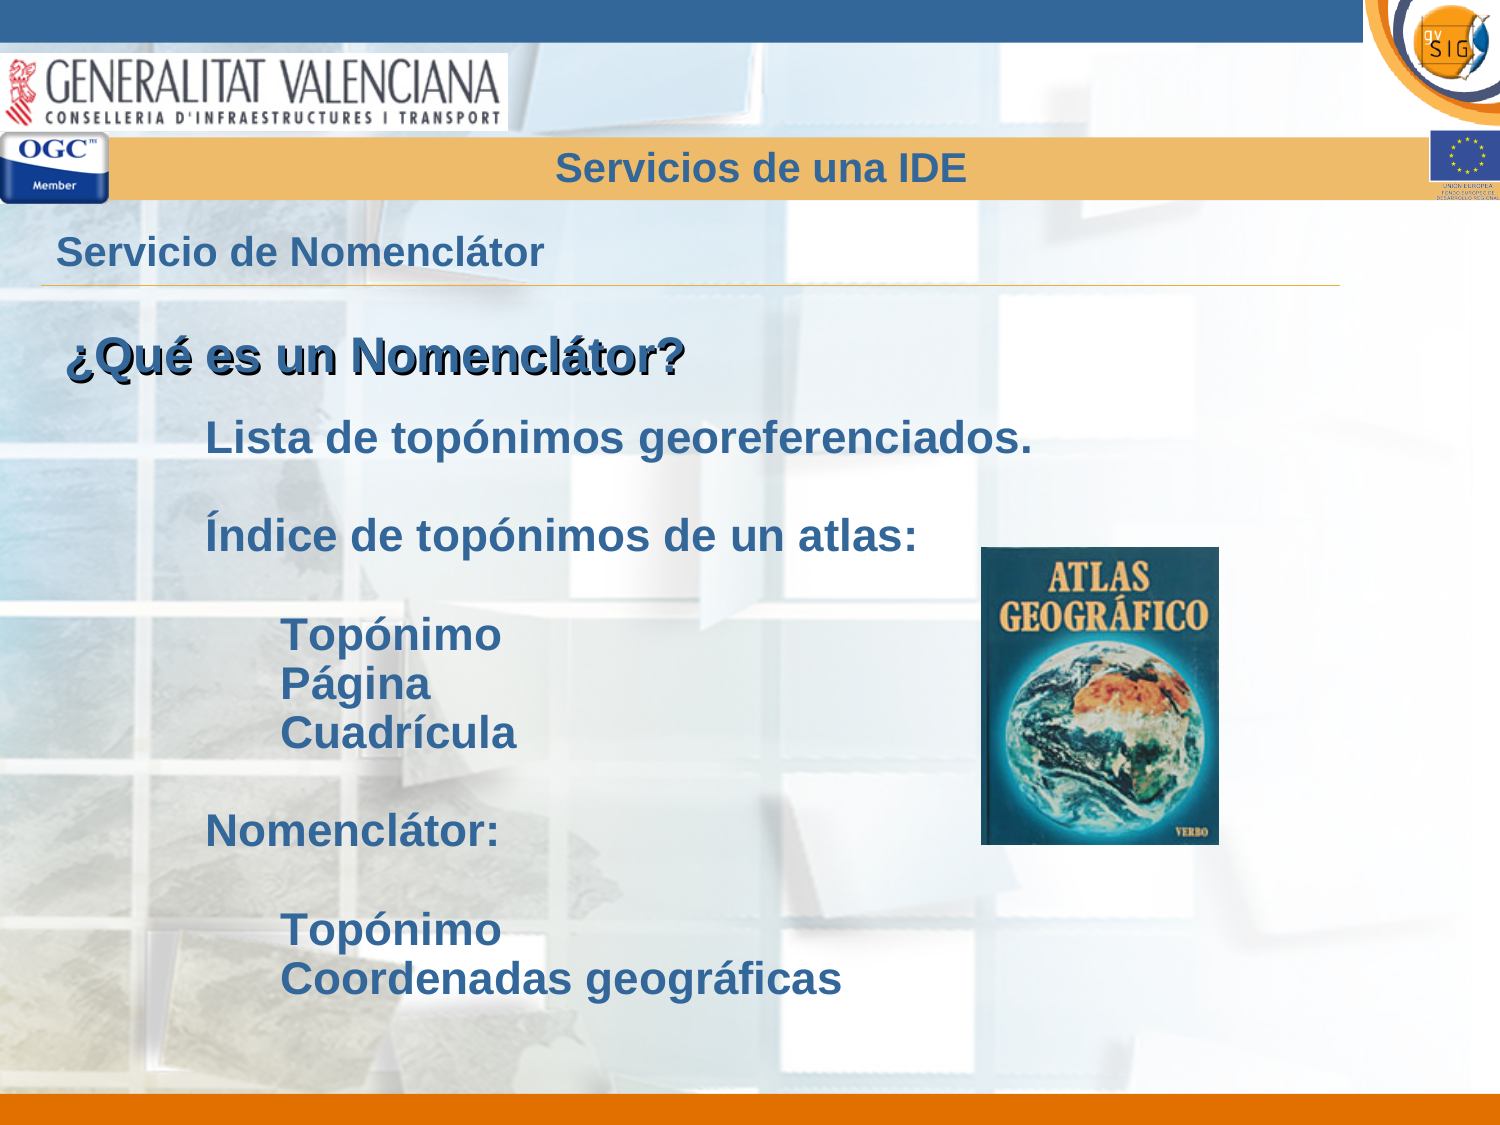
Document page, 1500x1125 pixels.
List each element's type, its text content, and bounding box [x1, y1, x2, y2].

text_box ¿Qué es un Nomenclátor? [49, 322, 1021, 395]
picture [0, 53, 508, 131]
text_box Lista de topónimos georeferenciados. Índice de topónimos de un atlas: Topónimo Página Cuadrícula Nomenclátor: Topónimo Coordenadas geográficas [178, 406, 1316, 1068]
picture [0, 132, 109, 204]
picture [1429, 129, 1500, 200]
picture [981, 547, 1219, 845]
text_box Servicios de una IDE [145, 146, 1389, 202]
text_box Servicio de Nomenclátor [41, 222, 1197, 286]
picture [1363, 0, 1500, 127]
